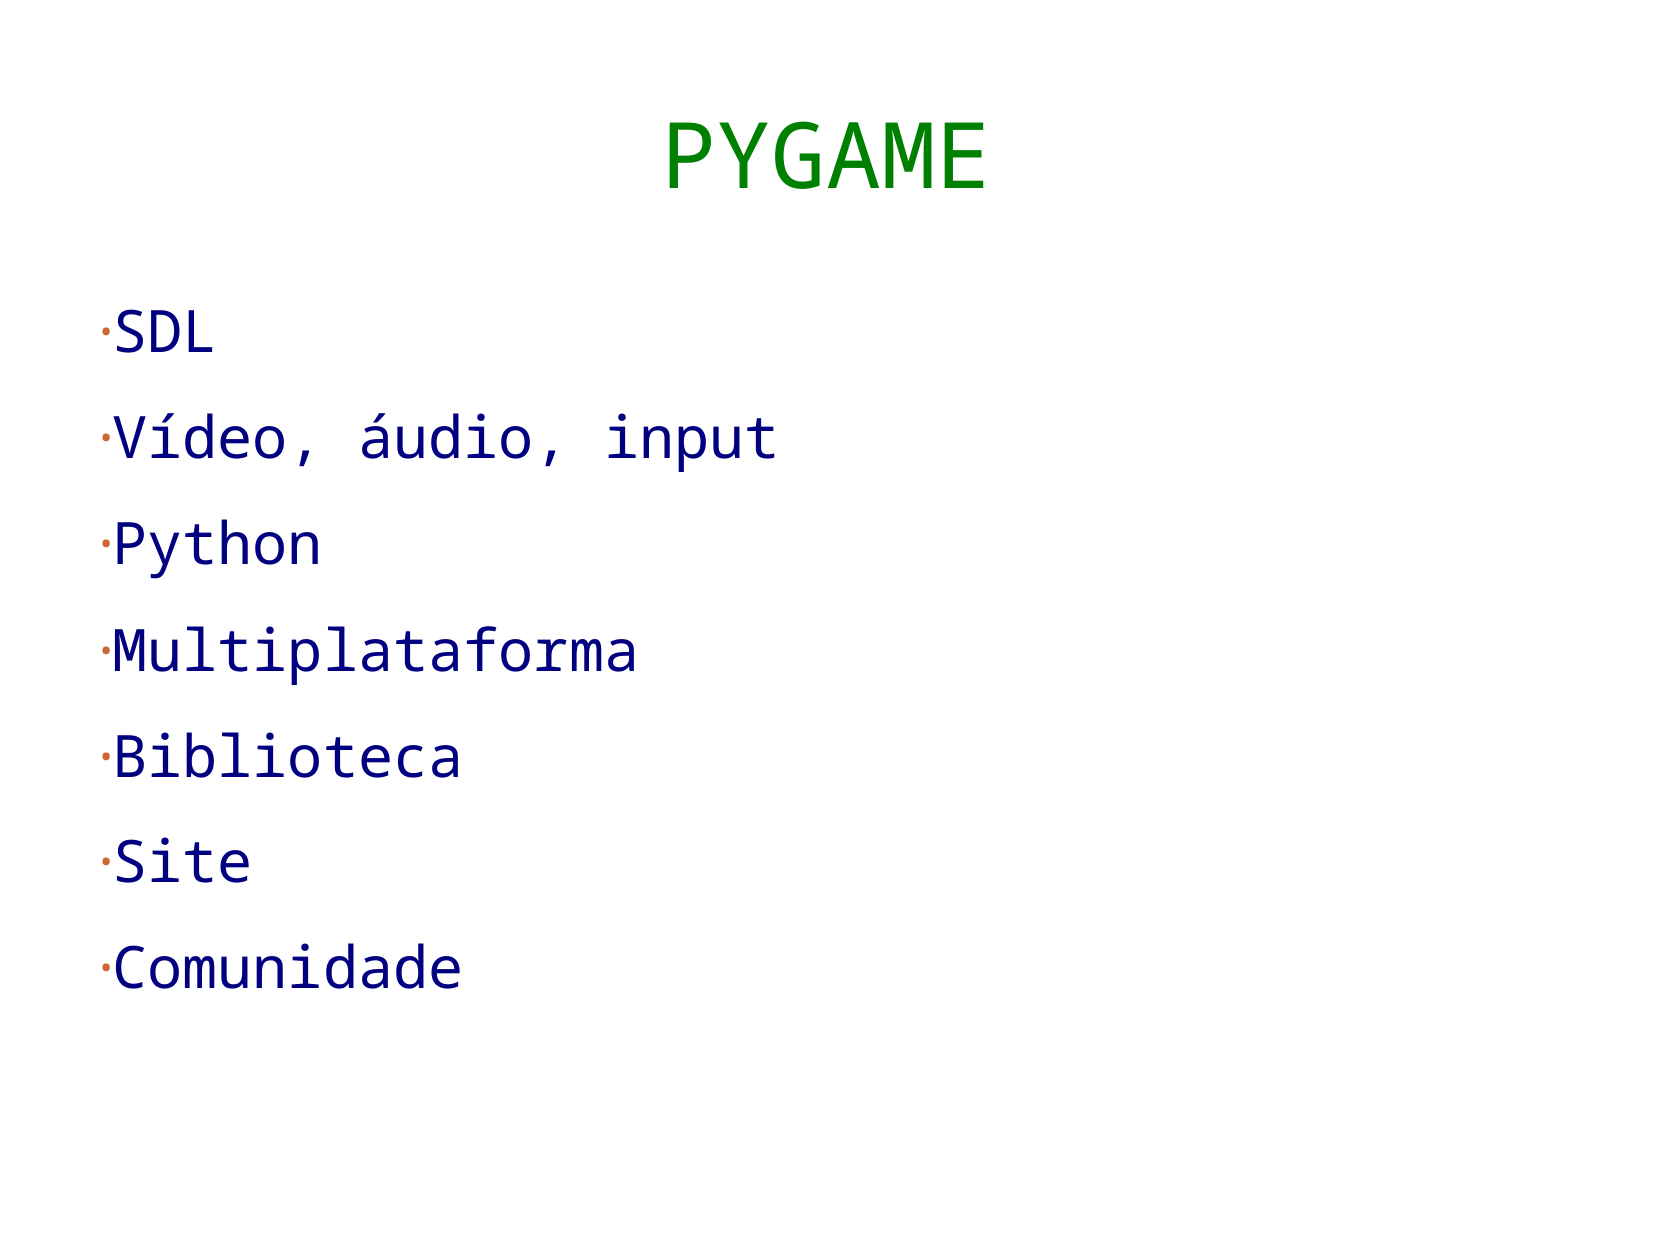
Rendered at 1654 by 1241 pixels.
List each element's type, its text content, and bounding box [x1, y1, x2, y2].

title PYGAME [82, 49, 1571, 257]
list SDL Vídeo, áudio, input Python Multiplataforma Biblioteca Site Comunidade [82, 290, 1571, 1010]
